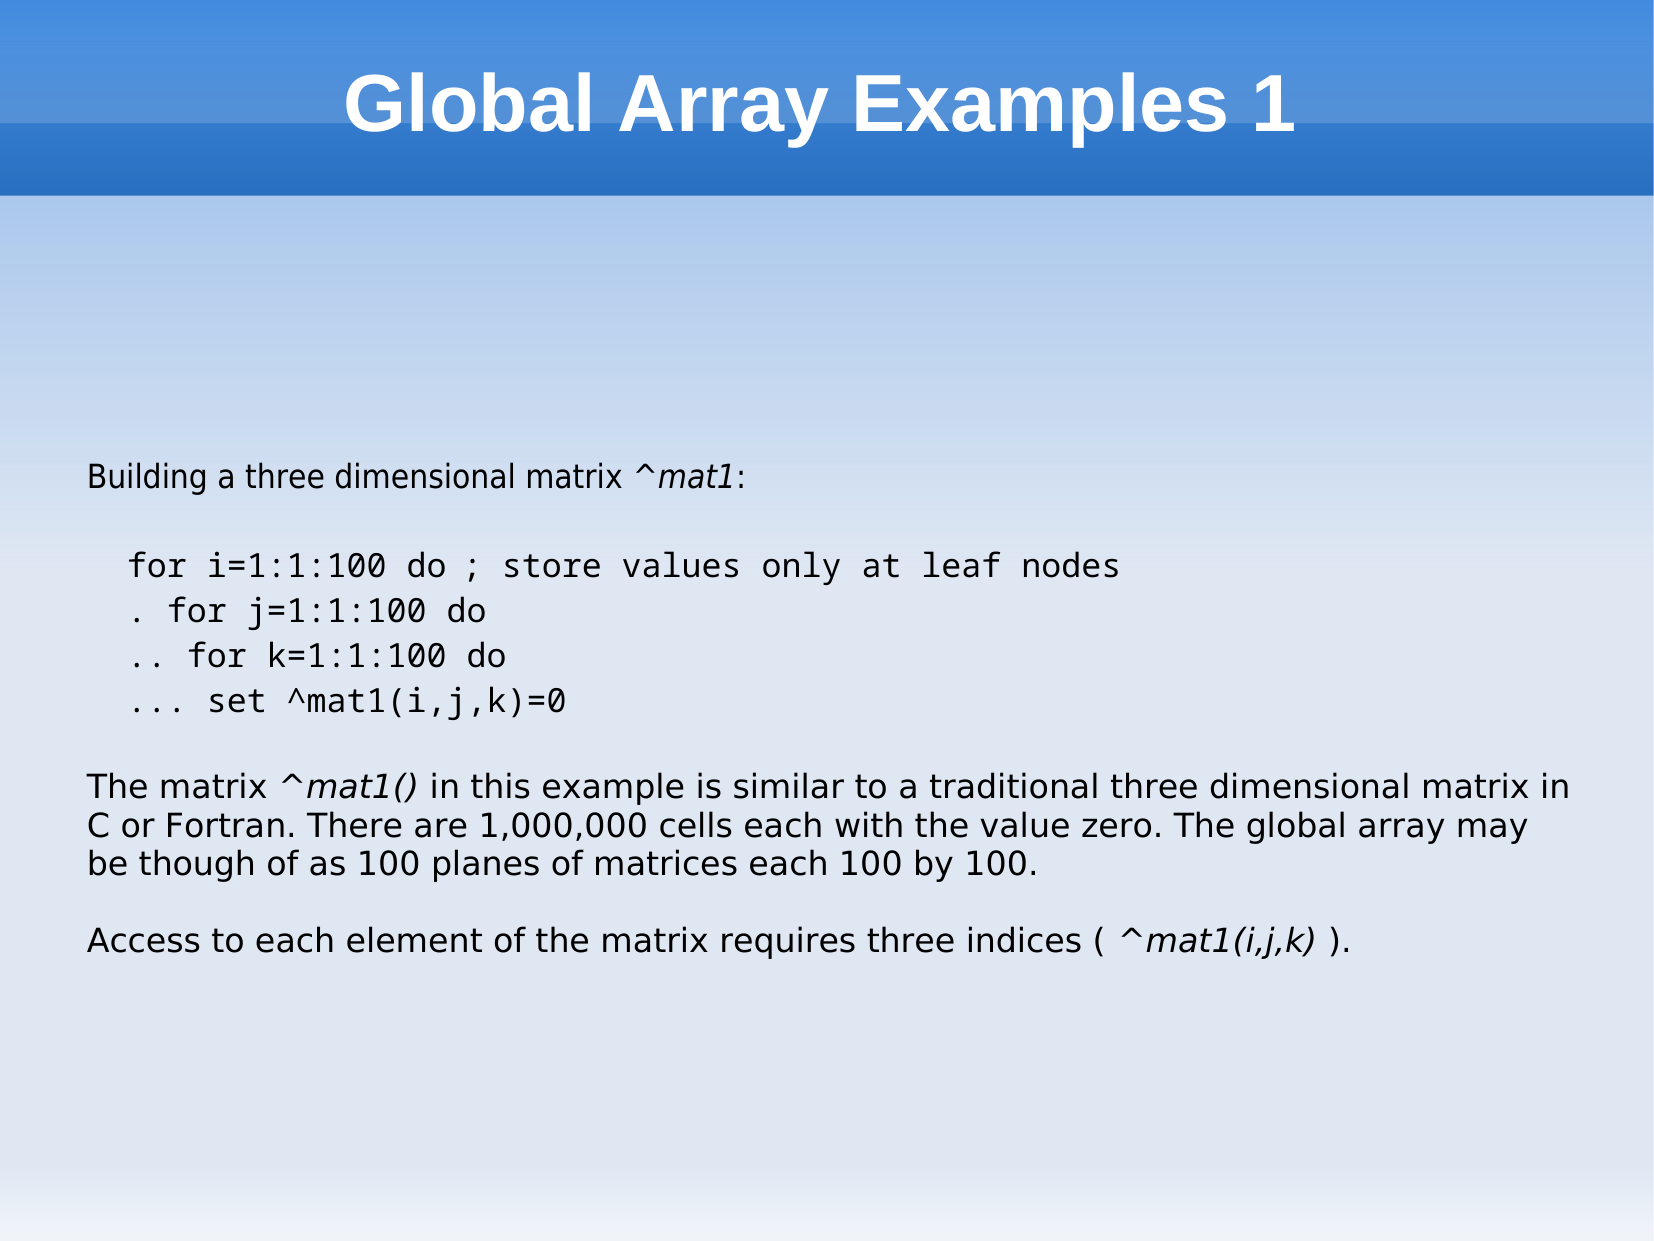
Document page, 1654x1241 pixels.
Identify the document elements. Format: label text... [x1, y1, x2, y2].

picture [0, 0, 1654, 1241]
subtitle Building a three dimensional matrix ^mat1: for i=1:1:100 do ; store values only at leaf nodes . for j=1:1:100 do .. for k=1:1:100 do ... set ^mat1(i,j,k)=0 The matrix ^mat1() in this example is similar to a traditional three dimensional matrix in C or Fortran. There are 1,000,000 cells each with the value zero. The global array may be though of as 100 planes of matrices each 100 by 100. Access to each element of the matrix requires three indices ( ^mat1(i,j,k) ). [86, 300, 1576, 1119]
title Global Array Examples 1 [76, 0, 1565, 208]
